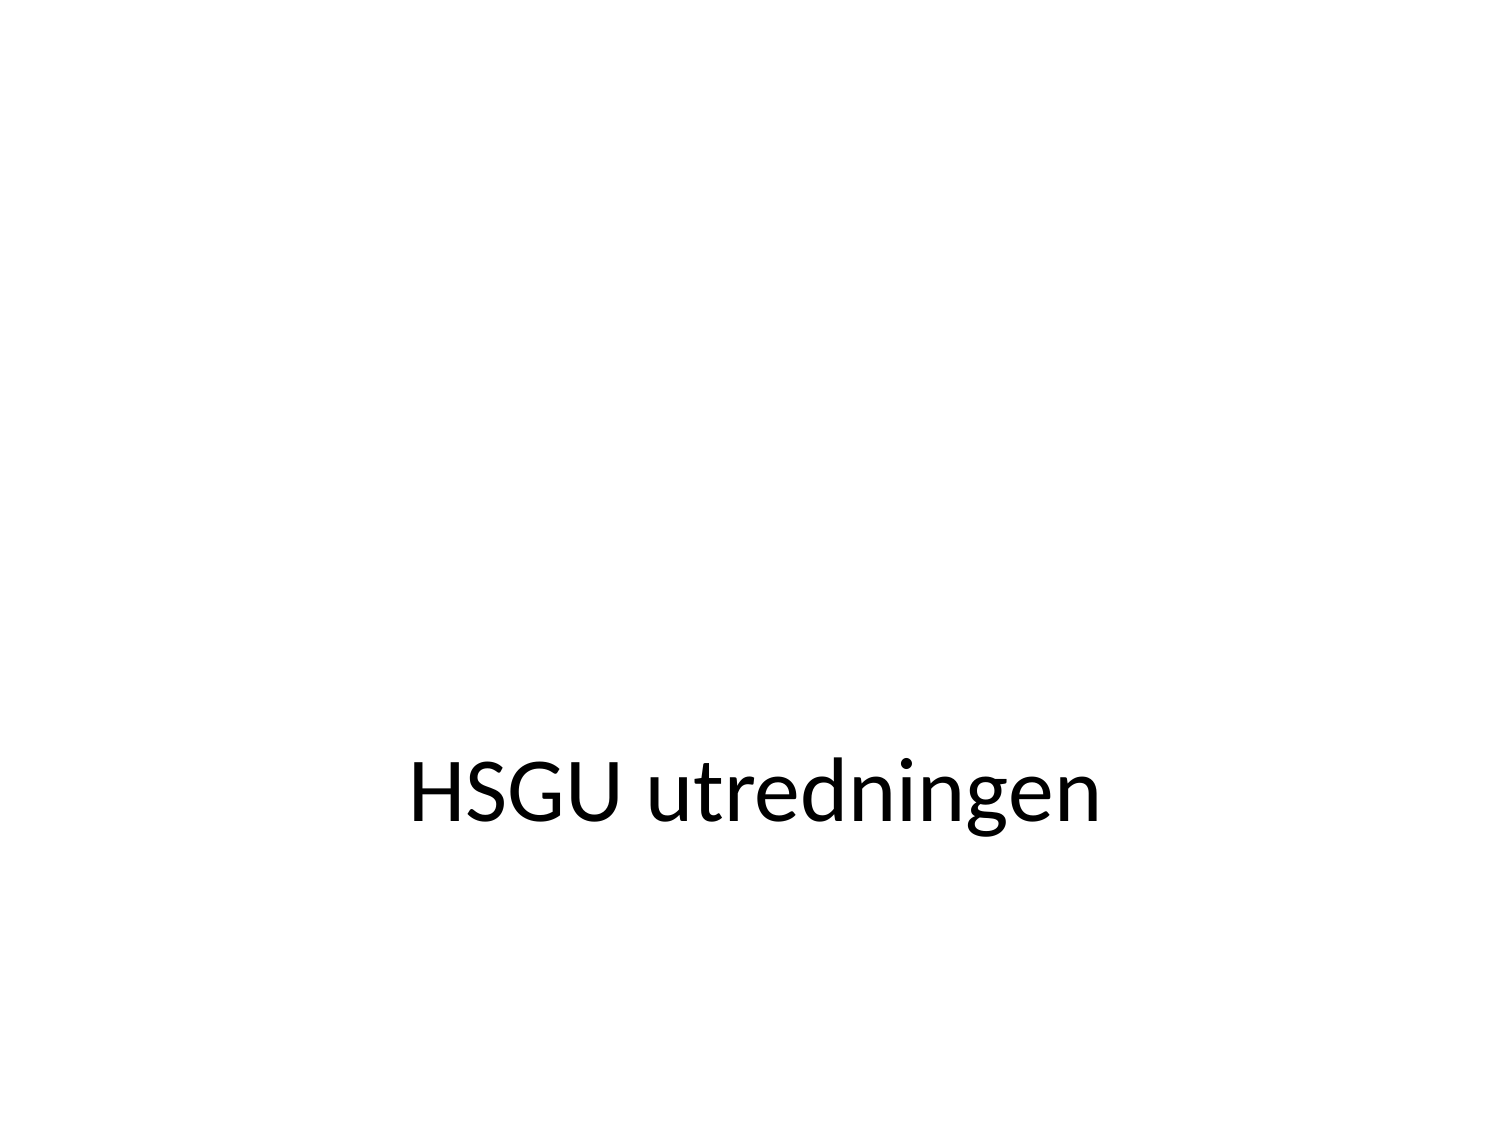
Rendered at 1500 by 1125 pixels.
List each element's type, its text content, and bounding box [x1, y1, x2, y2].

title HSGU utredningen [118, 722, 1394, 947]
